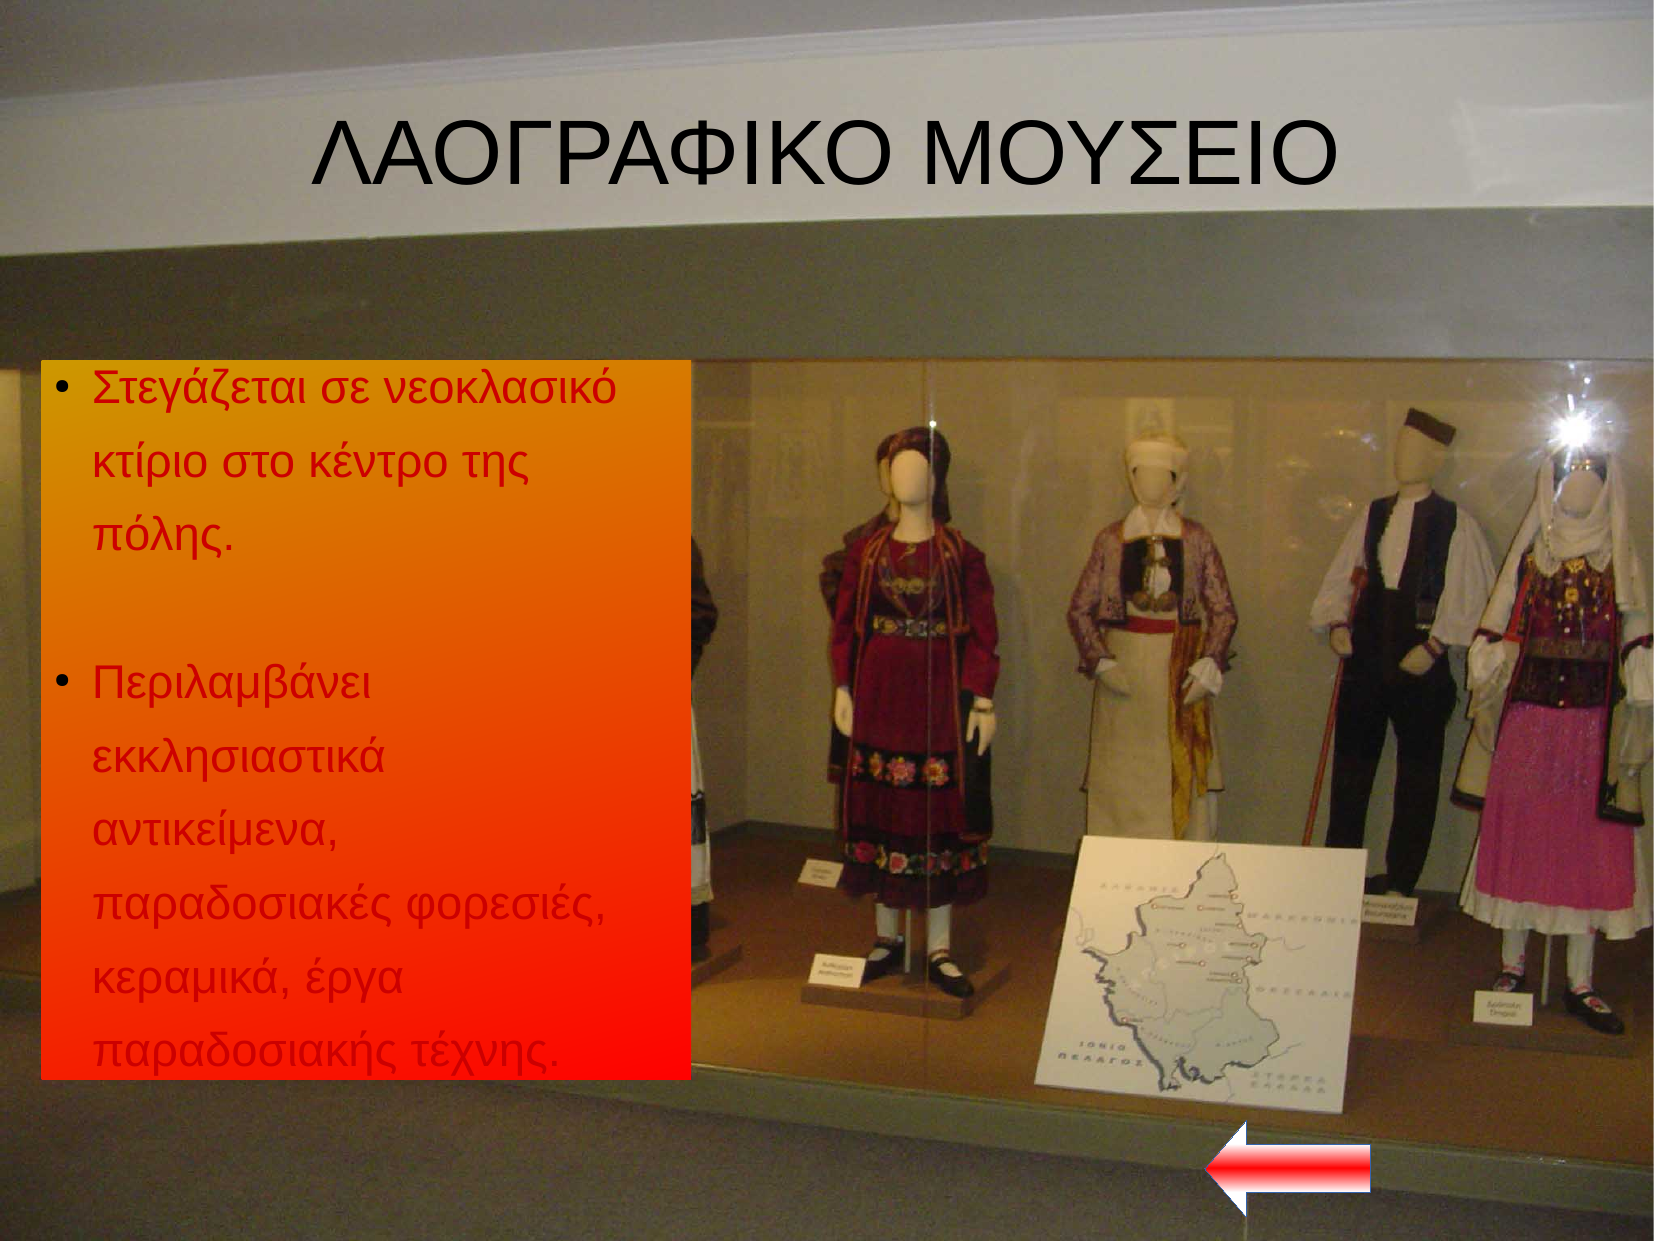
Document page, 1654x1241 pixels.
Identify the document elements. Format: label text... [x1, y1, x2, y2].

title ΛΑΟΓΡΑΦΙΚΟ ΜΟΥΣΕΙΟ [82, 49, 1571, 257]
text_box [1204, 1120, 1371, 1217]
list Στεγάζεται σε νεοκλασικό κτίριο στο κέντρο της πόλης. Περιλαμβάνει εκκλησιαστικά αντικείμενα, παραδοσιακές φορεσιές, κεραμικά, έργα παραδοσιακής τέχνης. [41, 360, 692, 1080]
picture [0, 0, 1654, 1241]
